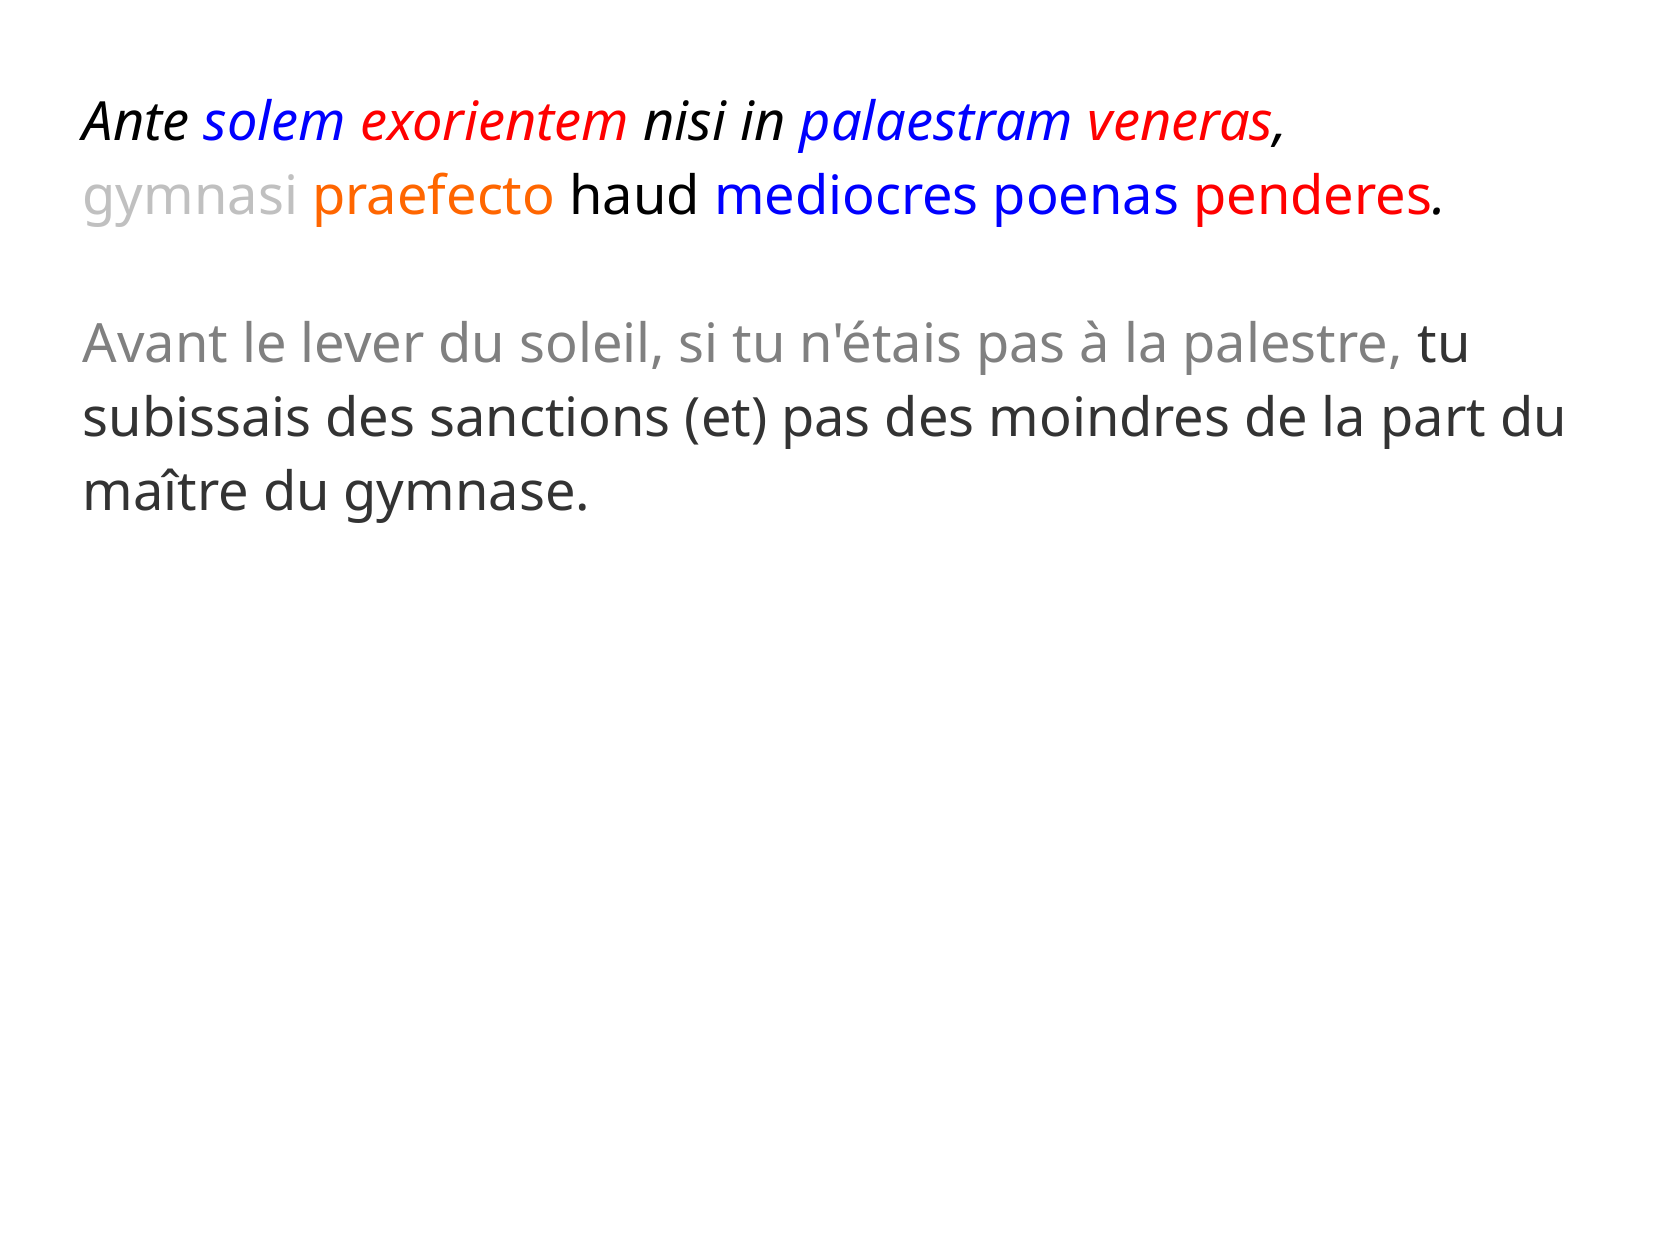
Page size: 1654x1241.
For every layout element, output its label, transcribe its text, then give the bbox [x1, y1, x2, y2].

list Ante solem exorientem nisi in palaestram veneras, gymnasi praefecto haud mediocres poenas penderes. Avant le lever du soleil, si tu n'étais pas à la palestre, tu subissais des sanctions (et) pas des moindres de la part du maître du gymnase. [82, 82, 1571, 1109]
